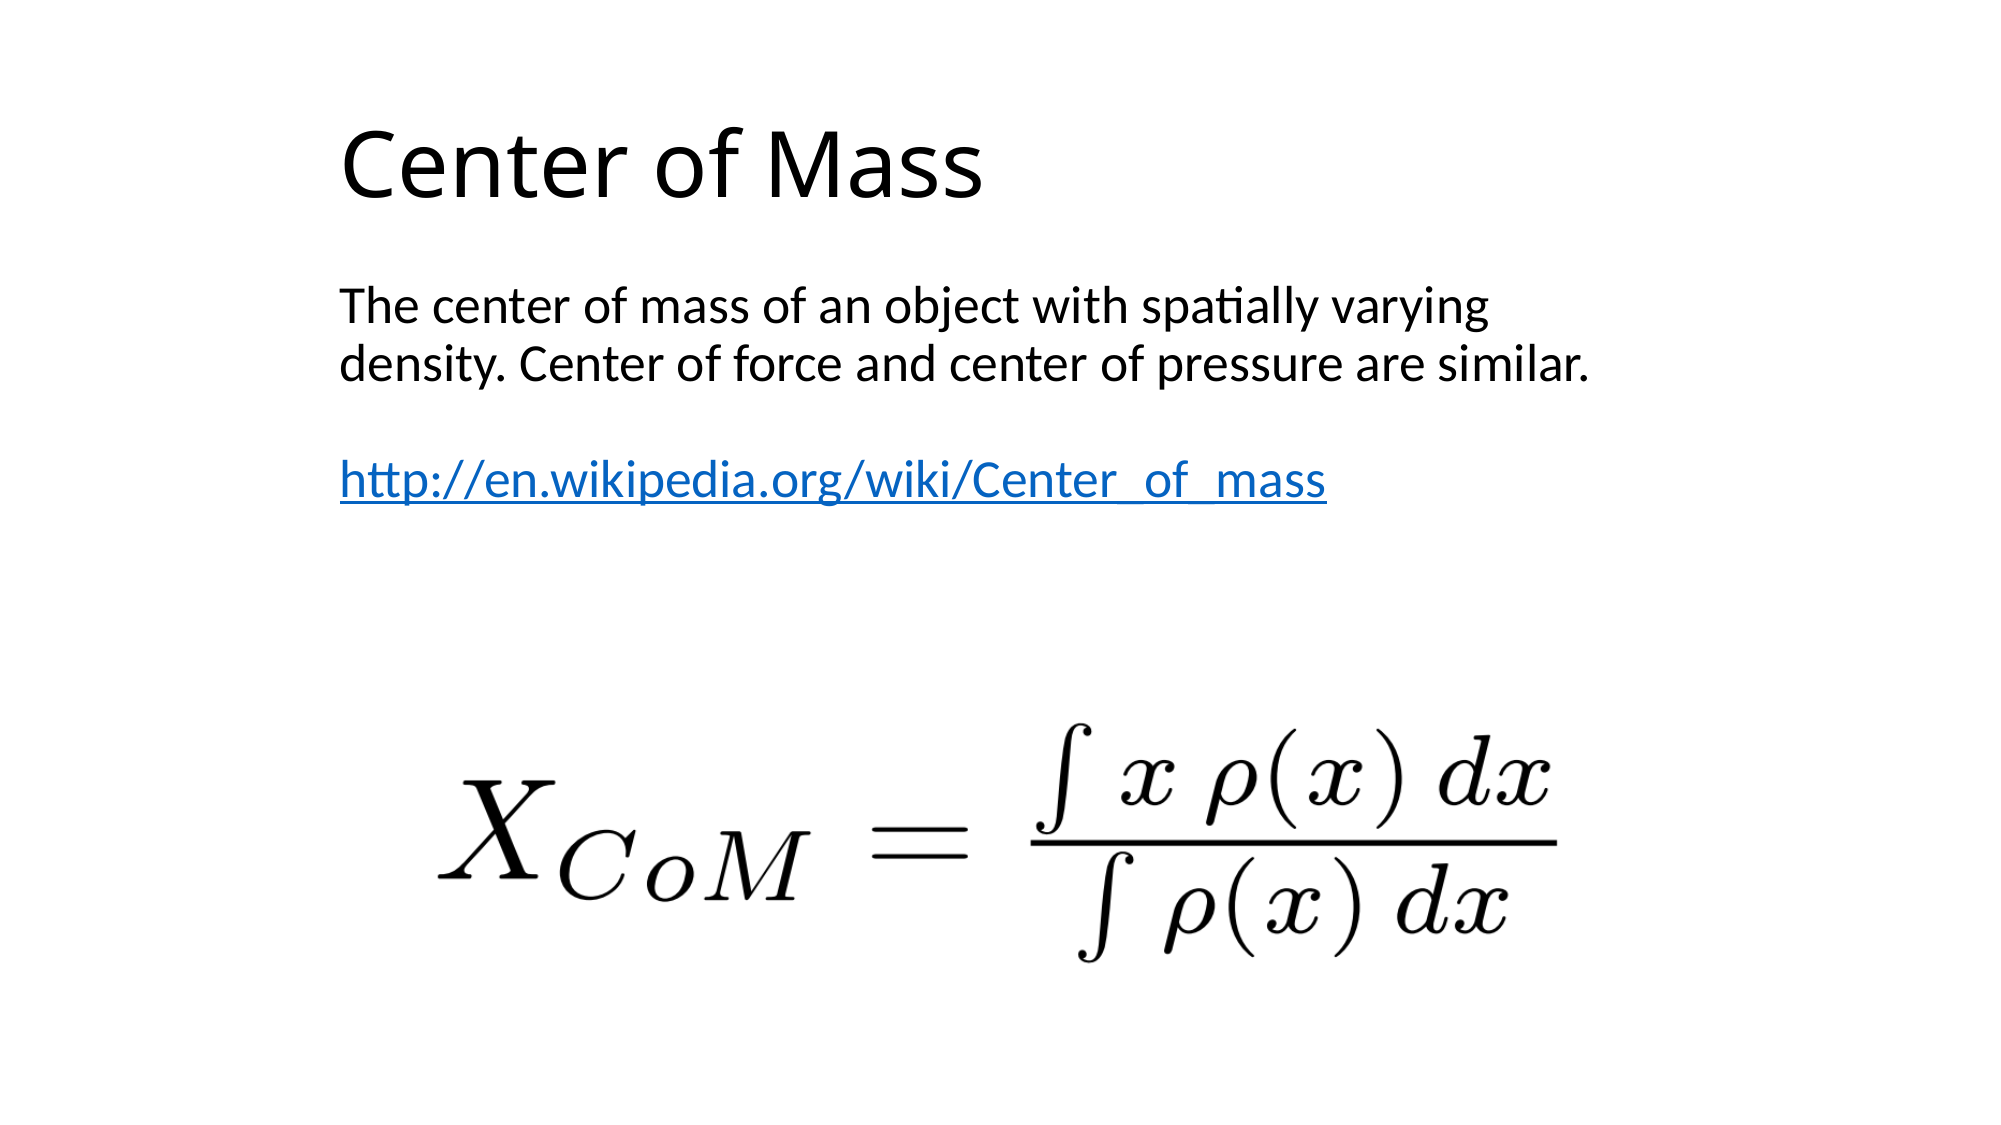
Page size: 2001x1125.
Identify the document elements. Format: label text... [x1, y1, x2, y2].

list The center of mass of an object with spatially varying density. Center of force and center of pressure are similar. http://en.wikipedia.org/wiki/Center_of_mass [324, 262, 1675, 559]
picture [426, 703, 1574, 971]
title Center of Mass [324, 45, 1675, 233]
